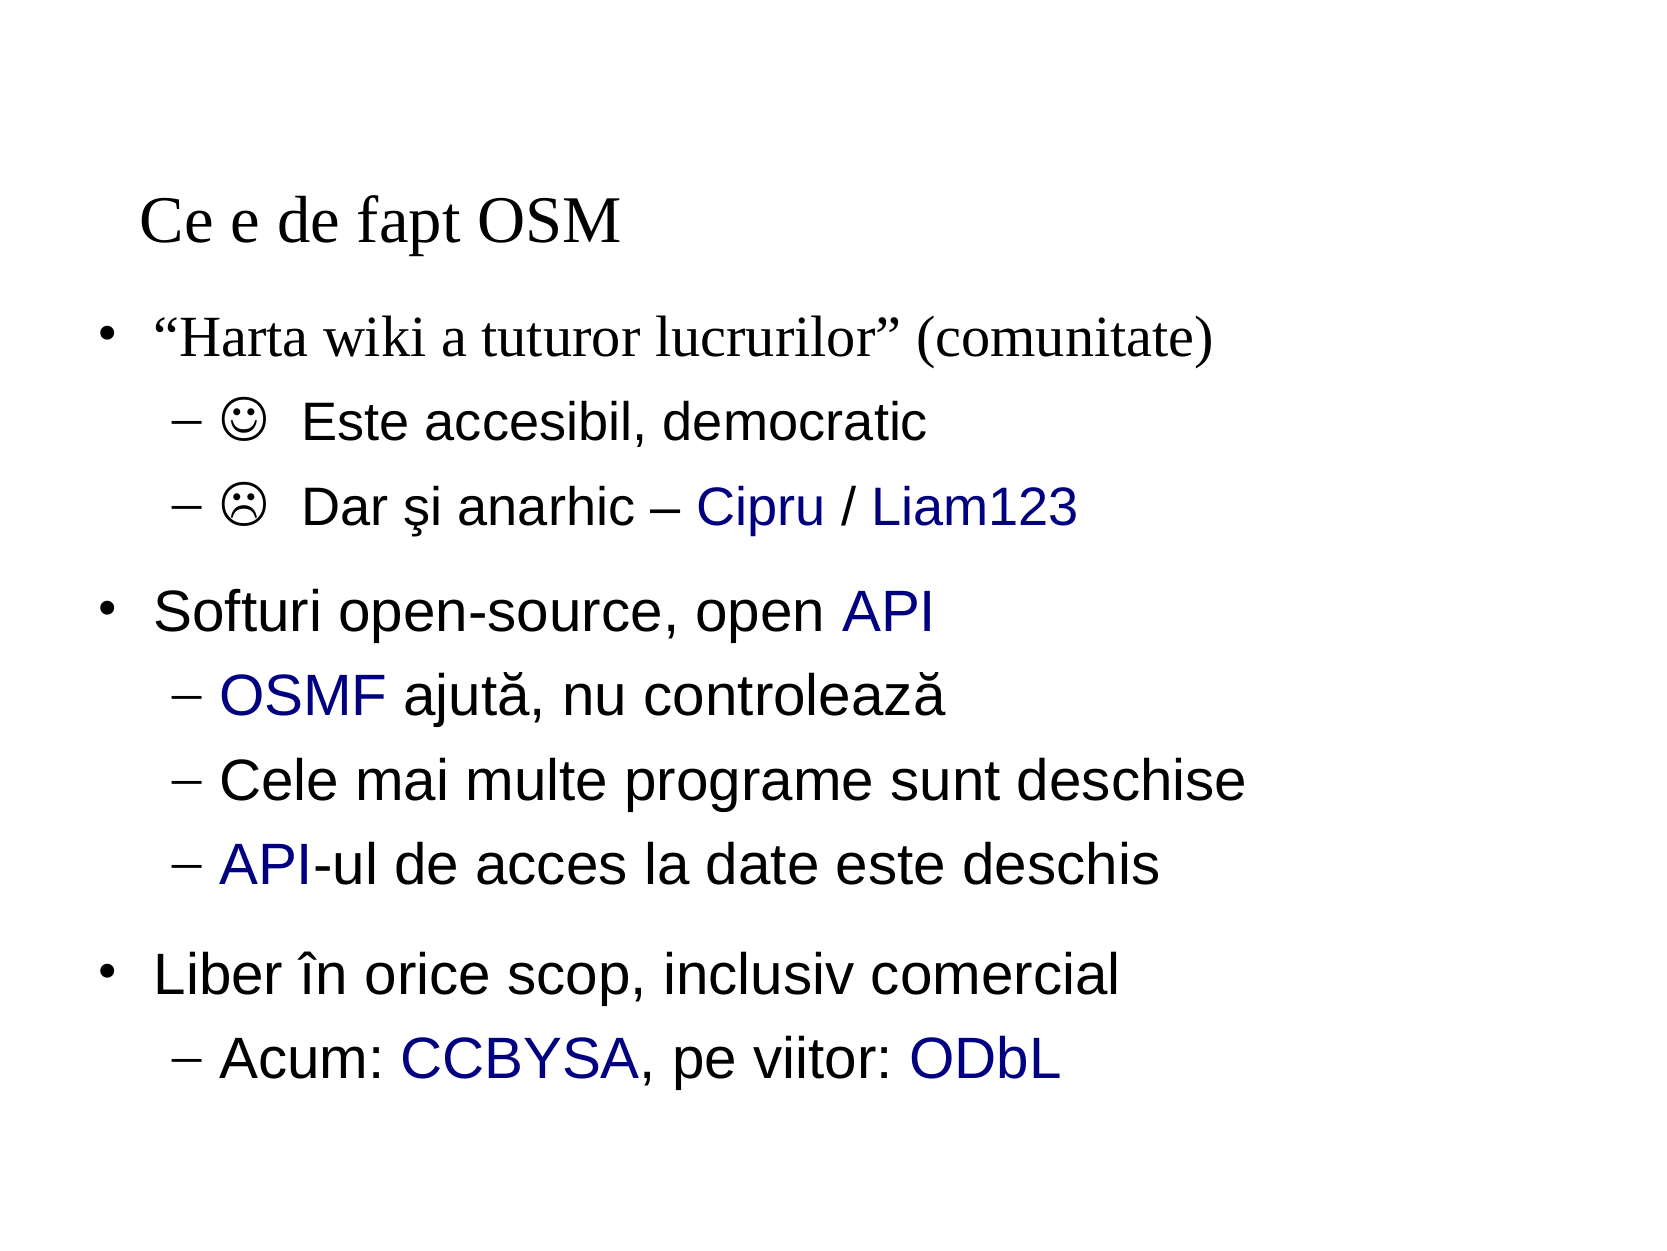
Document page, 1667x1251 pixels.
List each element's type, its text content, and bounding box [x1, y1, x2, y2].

list Softuri open-source, open API OSMF ajută, nu controlează Cele mai multe programe sunt deschise API-ul de acces la date este deschis [82, 565, 1276, 905]
title Ce e de fapt OSM [124, 110, 1542, 320]
list Liber în orice scop, inclusiv comercial Acum: CCBYSA, pe viitor: ODbL [82, 928, 1276, 1099]
list “Harta wiki a tuturor lucrurilor” (comunitate)  Este accesibil, democratic  Dar şi anarhic – Cipru / Liam123 [82, 290, 1276, 545]
